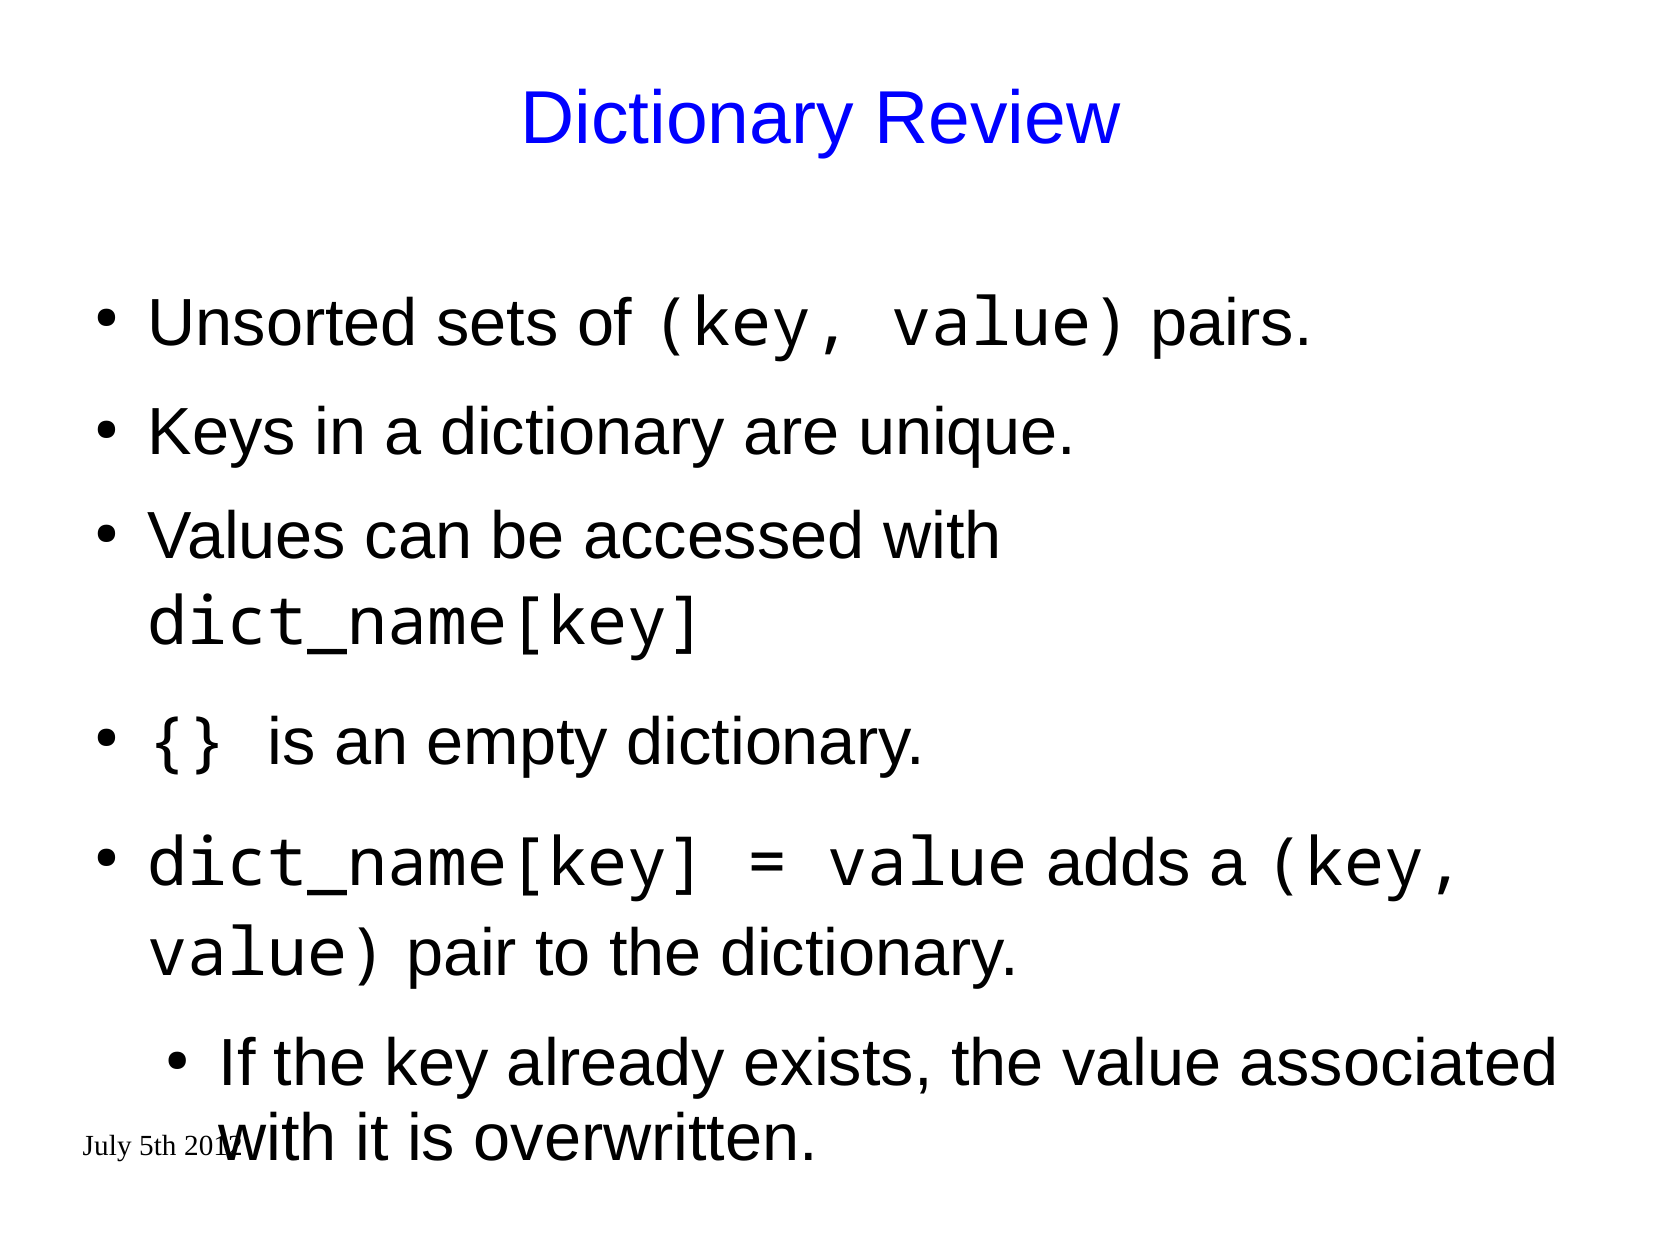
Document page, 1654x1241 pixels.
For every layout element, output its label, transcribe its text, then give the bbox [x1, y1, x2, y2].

title Dictionary Review [76, 58, 1565, 178]
list Unsorted sets of (key, value) pairs. Keys in a dictionary are unique. Values can be accessed with dict_name[key] {} is an empty dictionary. dict_name[key] = value adds a (key, value) pair to the dictionary. If the key already exists, the value associated with it is overwritten. [76, 274, 1565, 1094]
